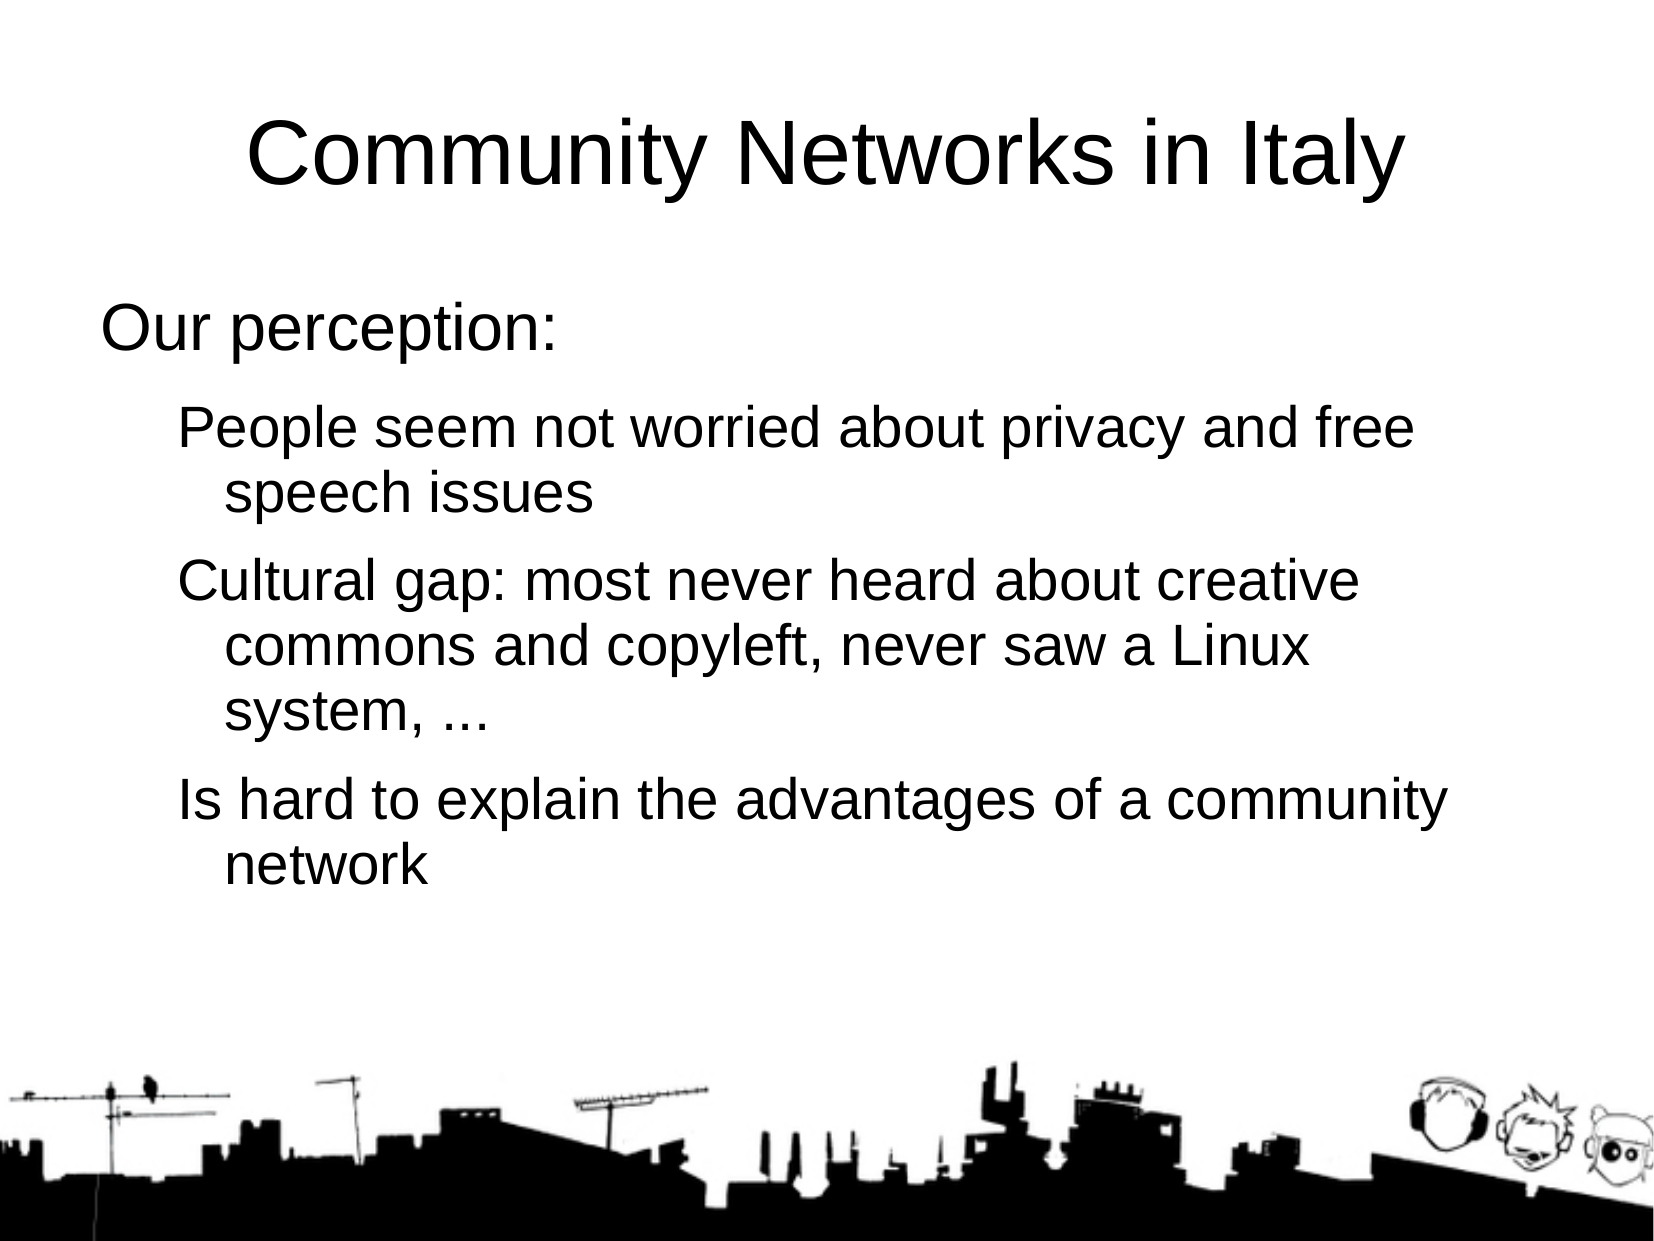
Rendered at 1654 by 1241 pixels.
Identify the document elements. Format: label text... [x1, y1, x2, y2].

title Community Networks in Italy [82, 56, 1571, 250]
picture [0, 1055, 1654, 1241]
list Our perception: People seem not worried about privacy and free speech issues Cultural gap: most never heard about creative commons and copyleft, never saw a Linux system, ... Is hard to explain the advantages of a community network [82, 290, 1571, 1055]
